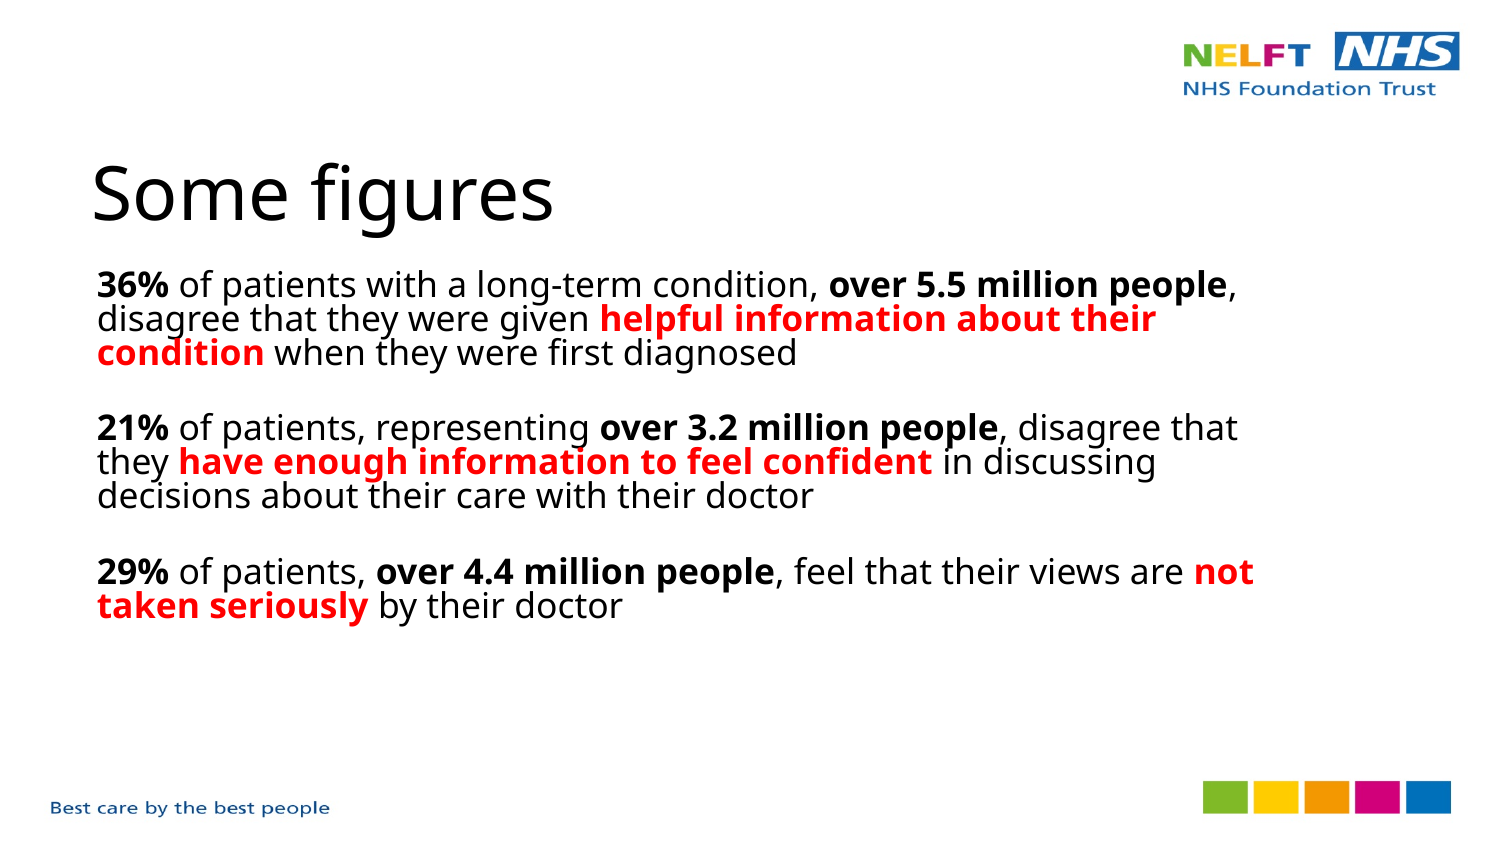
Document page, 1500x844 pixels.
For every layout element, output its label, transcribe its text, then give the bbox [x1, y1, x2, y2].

title Some figures [76, 138, 1317, 239]
list 36% of patients with a long-term condition, over 5.5 million people, disagree that they were given helpful information about their condition when they were first diagnosed 21% of patients, representing over 3.2 million people, disagree that they have enough information to feel confident in discussing decisions about their care with their doctor 29% of patients, over 4.4 million people, feel that their views are not taken seriously by their doctor [81, 262, 1322, 666]
